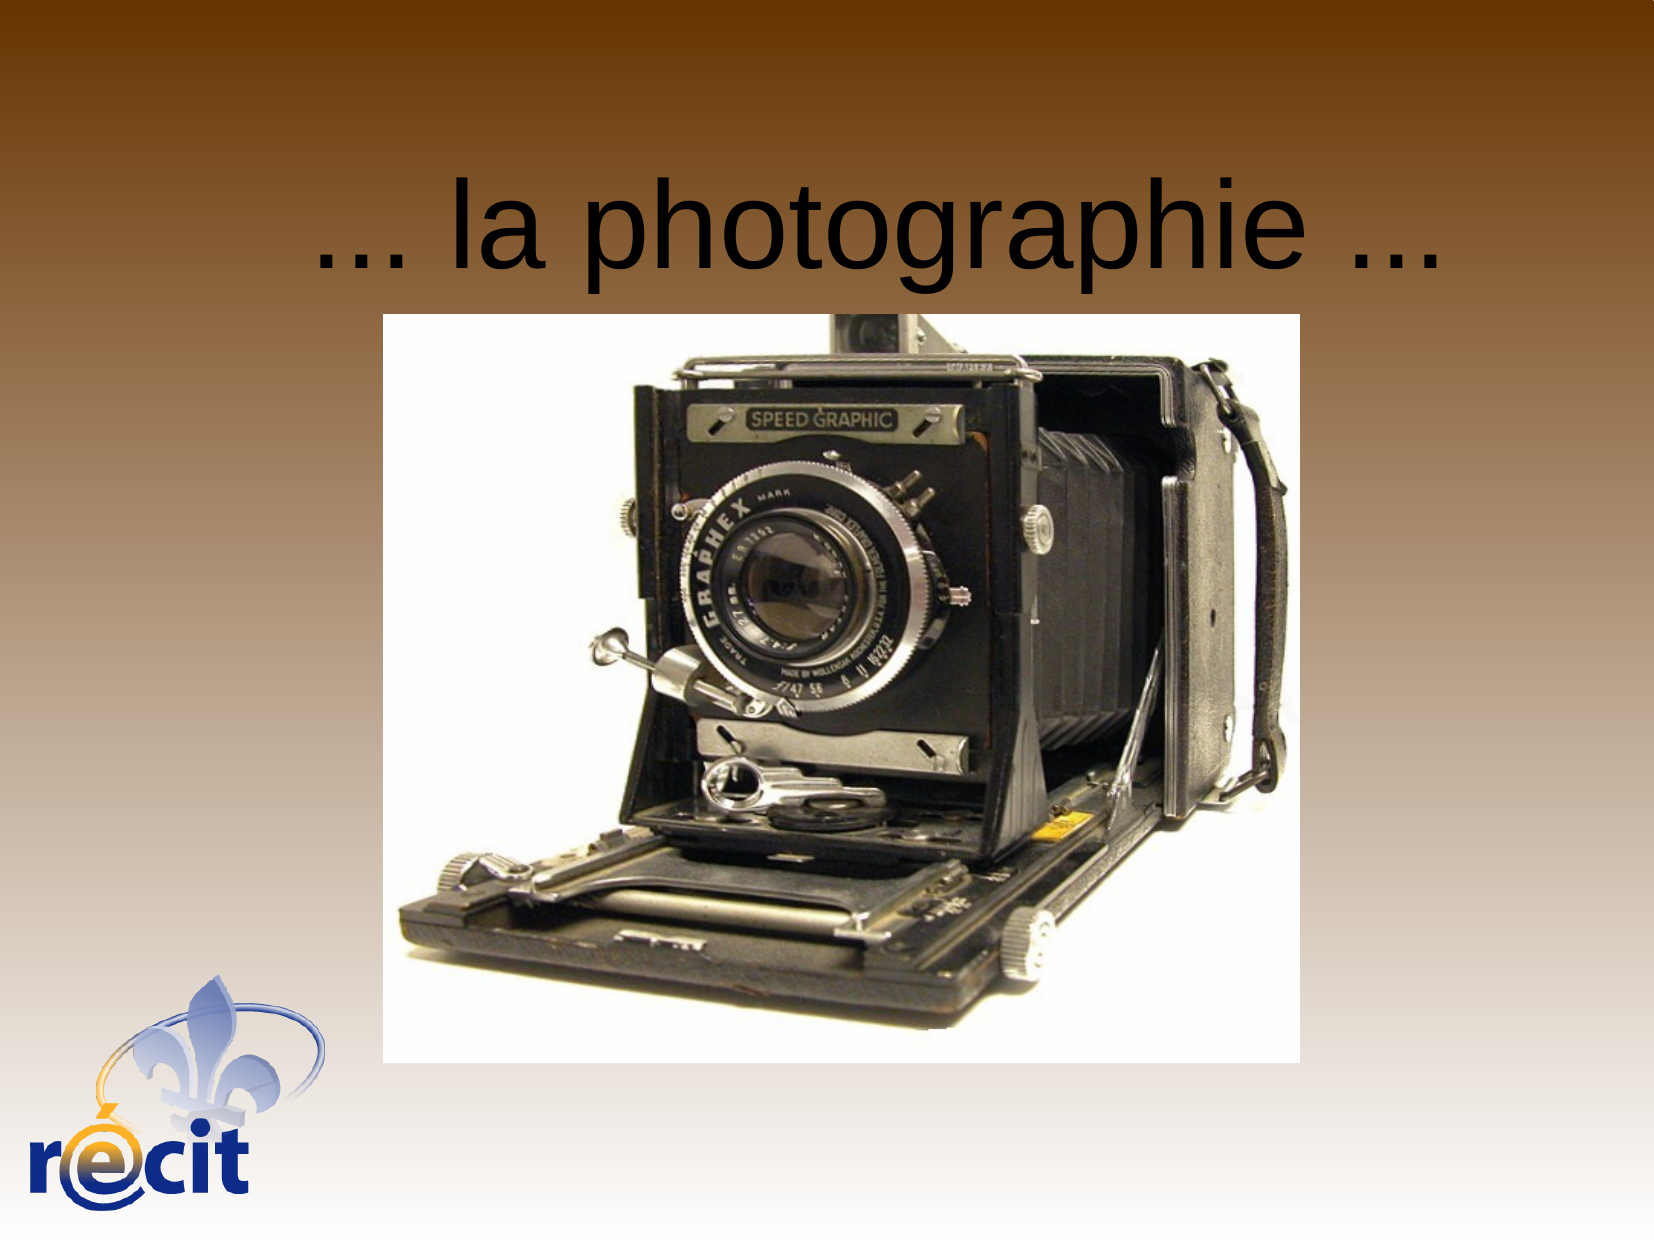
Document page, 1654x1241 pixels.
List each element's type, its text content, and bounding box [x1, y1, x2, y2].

text_box ... la photographie ... [295, 147, 1625, 303]
picture [29, 974, 325, 1211]
picture [383, 314, 1300, 1063]
